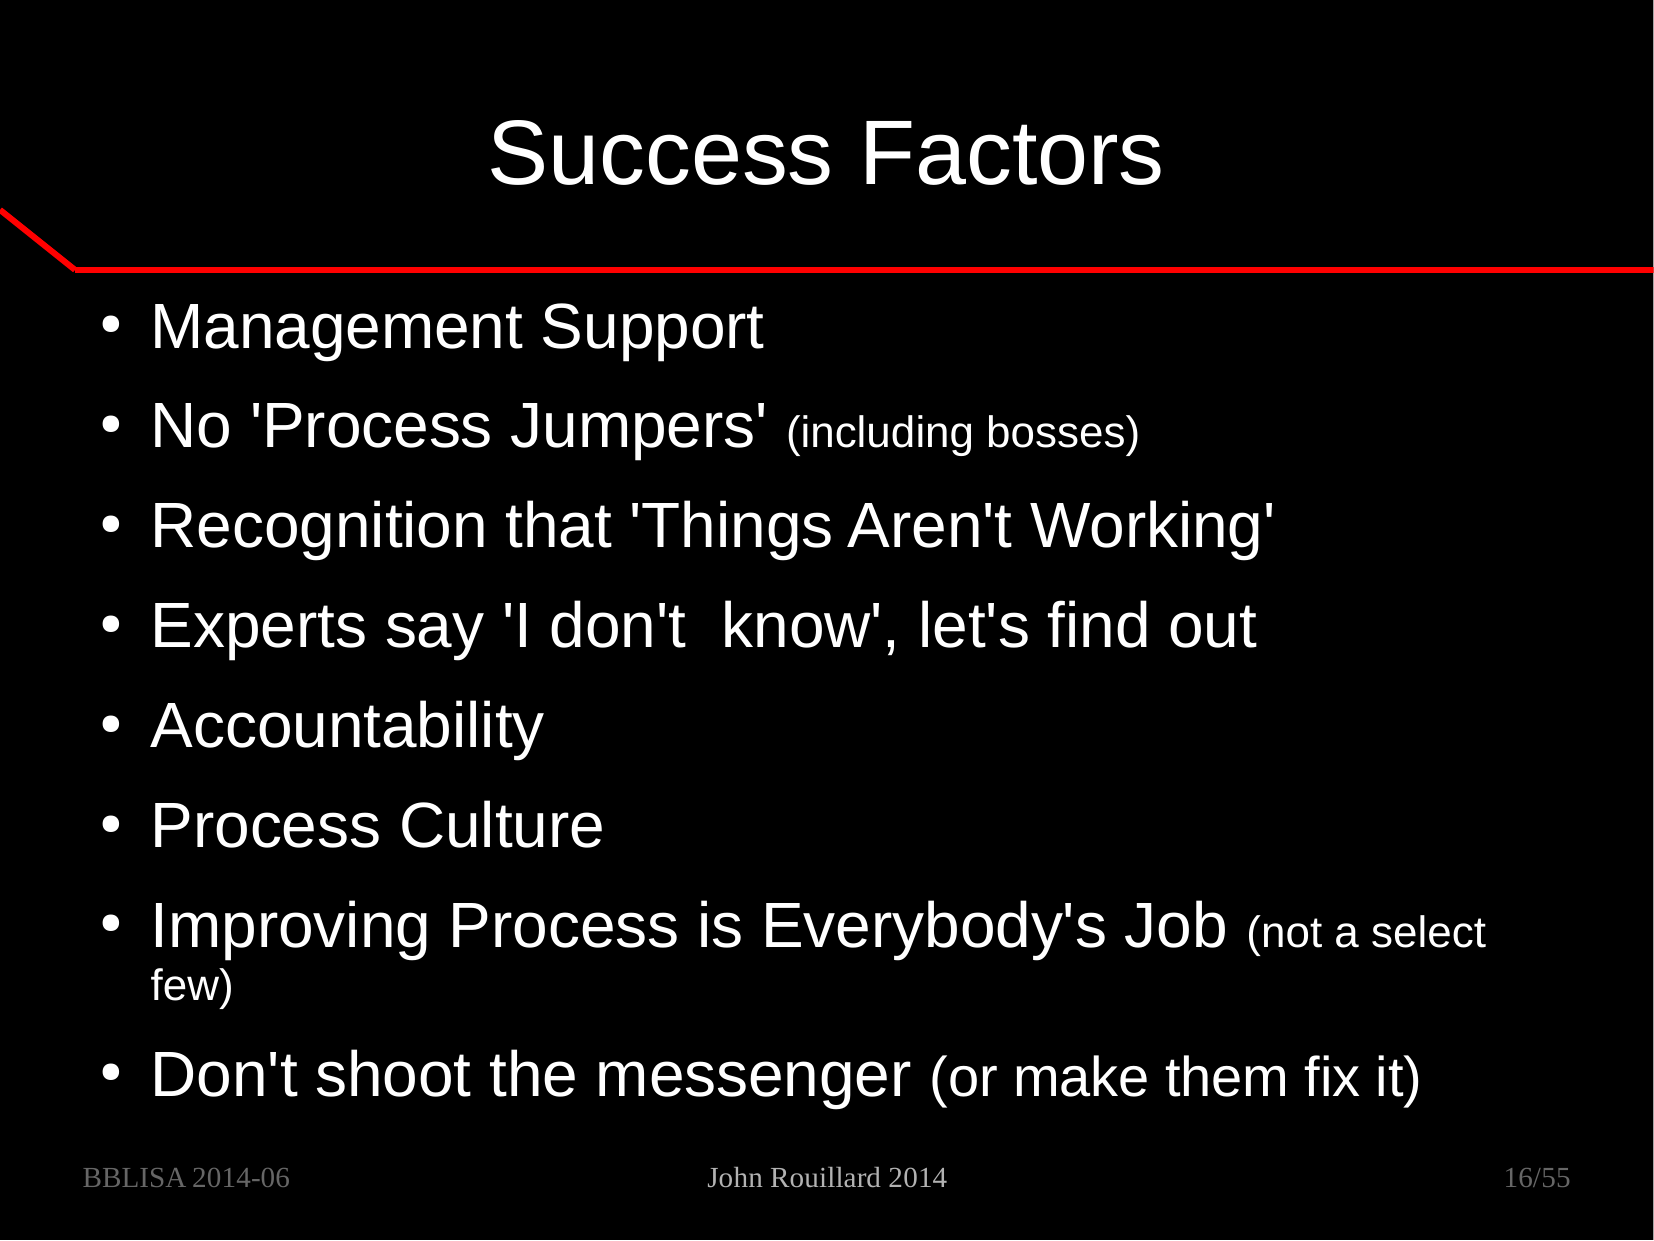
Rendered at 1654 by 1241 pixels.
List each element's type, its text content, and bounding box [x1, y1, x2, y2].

title Success Factors [82, 49, 1571, 257]
list Management Support No 'Process Jumpers' (including bosses) Recognition that 'Things Aren't Working' Experts say 'I don't know', let's find out Accountability Process Culture Improving Process is Everybody's Job (not a select few) Don't shoot the messenger (or make them fix it) [82, 290, 1571, 1110]
